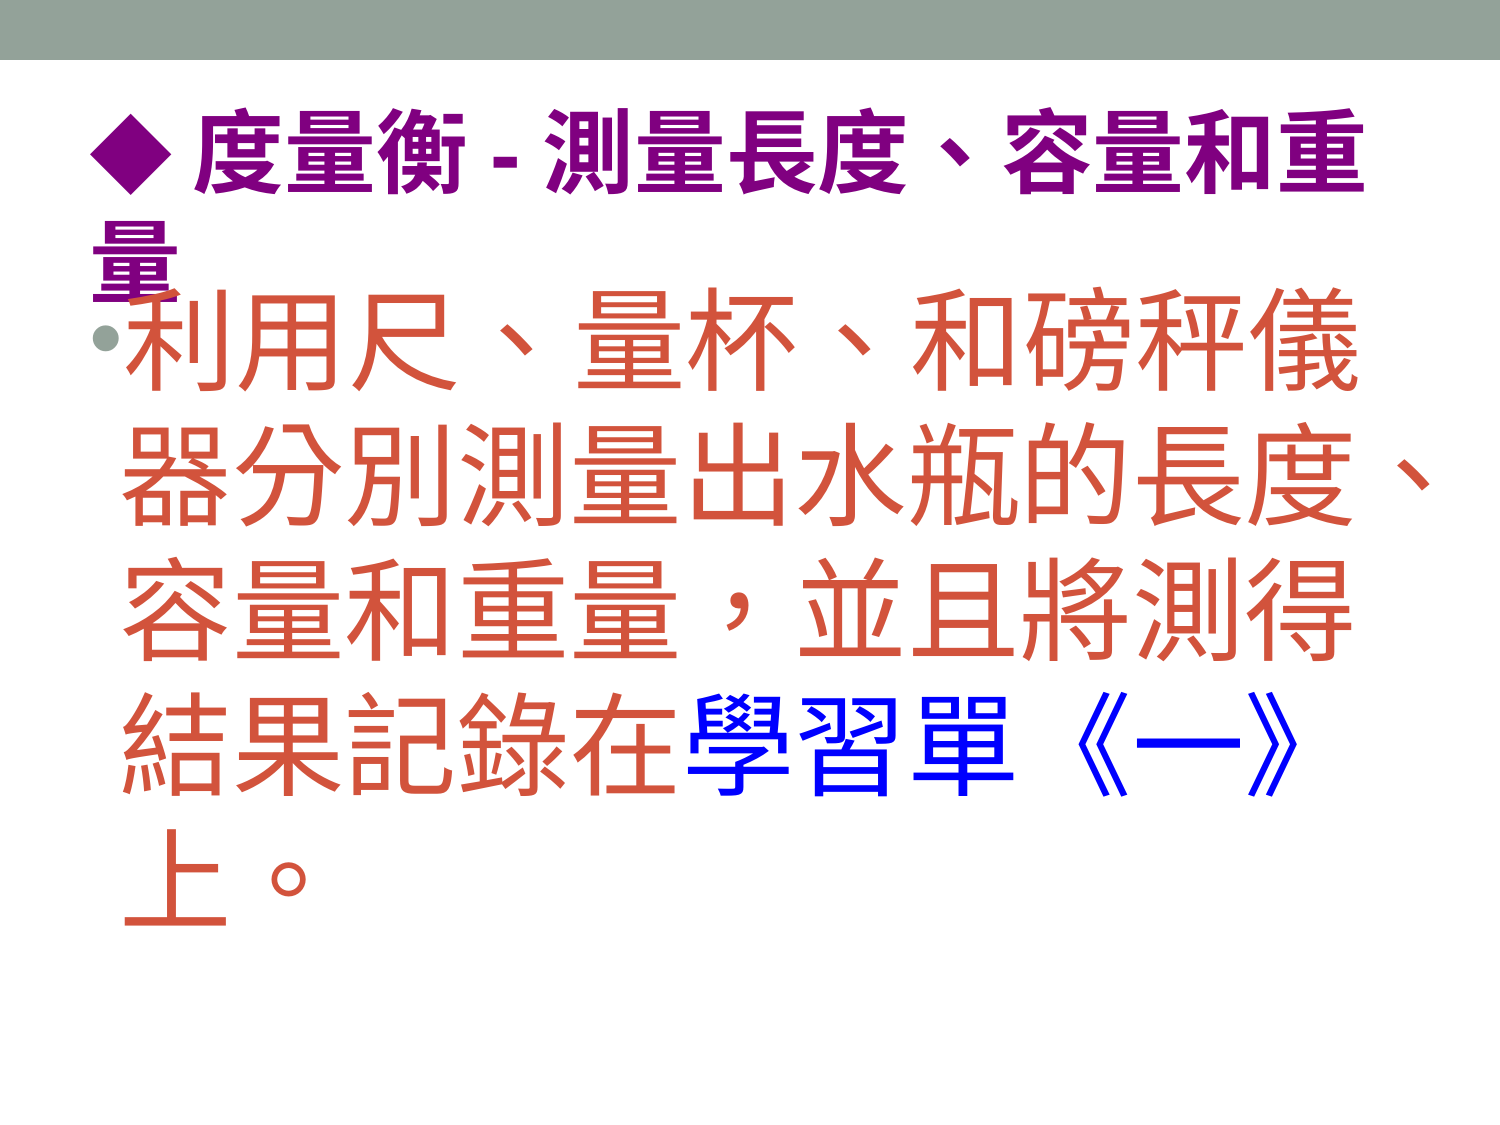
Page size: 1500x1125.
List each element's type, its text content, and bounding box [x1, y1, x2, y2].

list 利用尺、量杯、和磅秤儀器分別測量出水瓶的長度、容量和重量，並且將測得結果記錄在學習單《一》上。 [75, 262, 1426, 1063]
title ◆度量衡-測量長度、容量和重量 [75, 87, 1426, 250]
